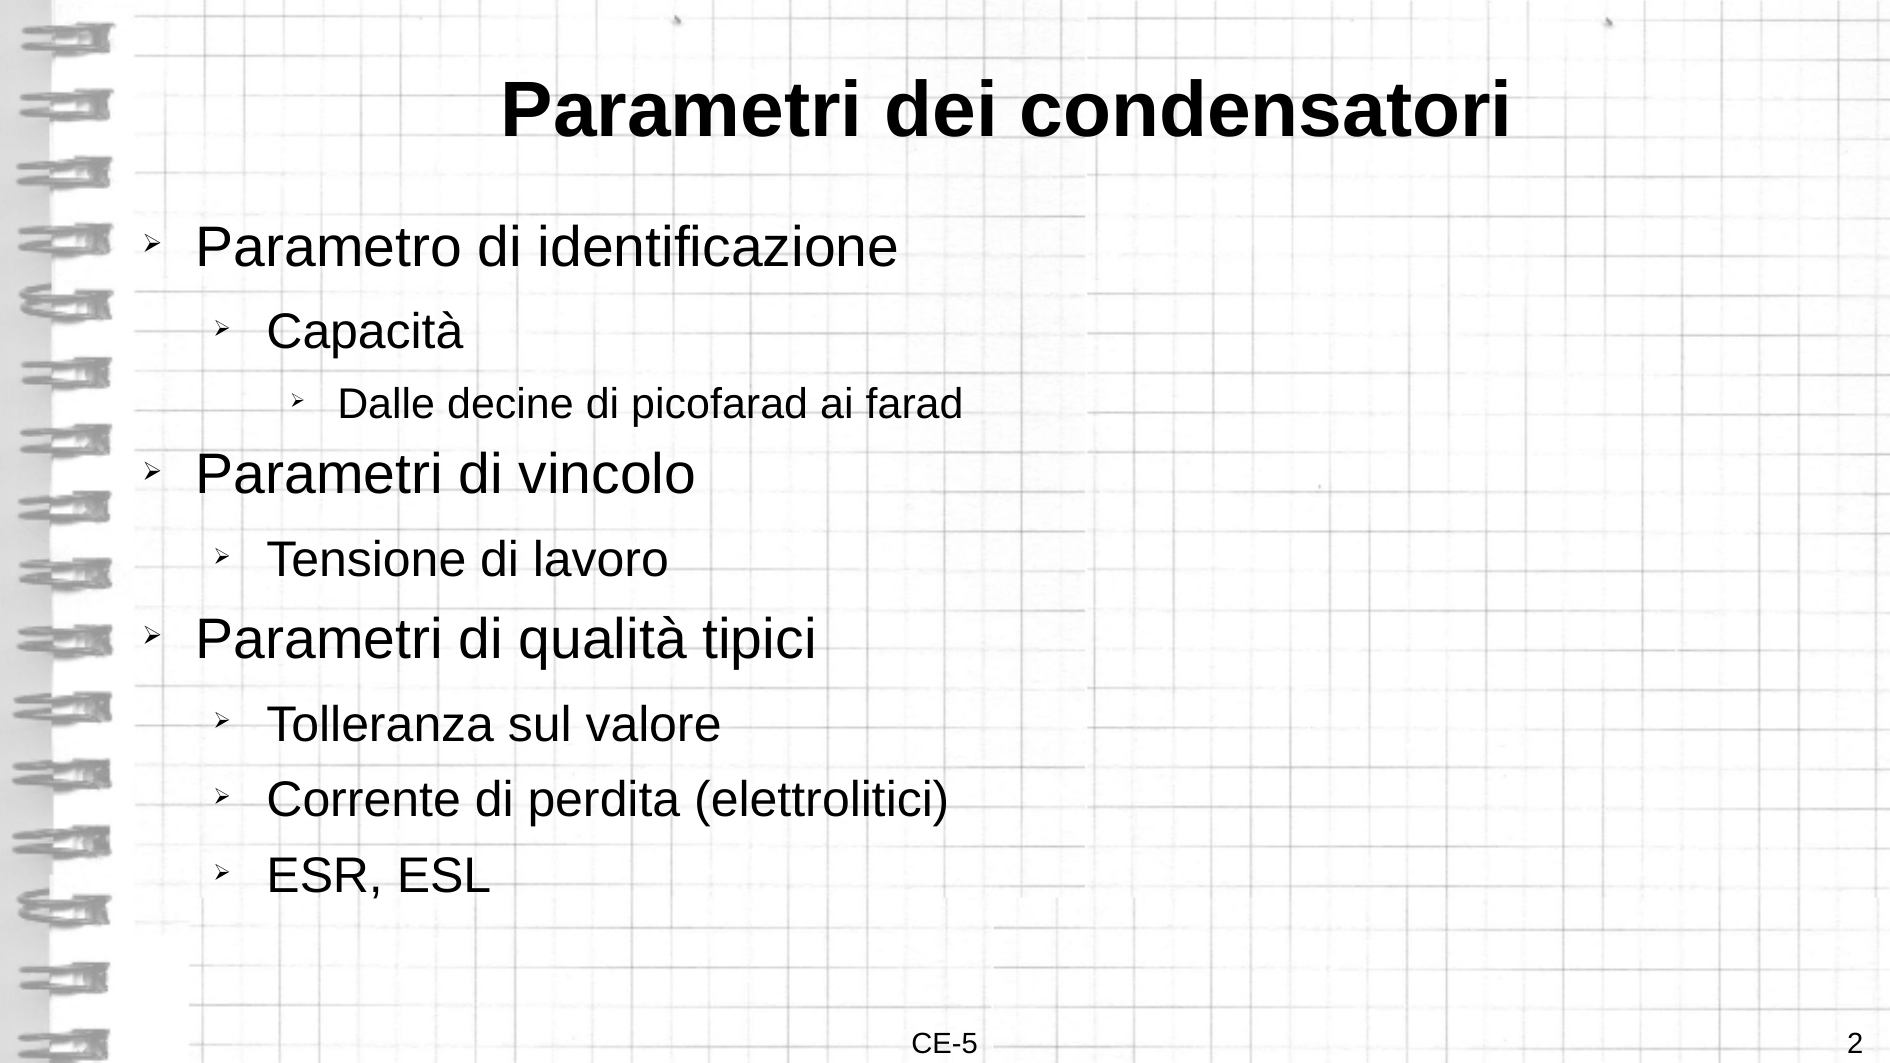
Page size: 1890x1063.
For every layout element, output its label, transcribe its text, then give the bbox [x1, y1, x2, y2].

picture [0, 0, 1890, 1063]
list Parametro di identificazione Capacità Dalle decine di picofarad ai farad Parametri di vincolo Tensione di lavoro Parametri di qualità tipici Tolleranza sul valore Corrente di perdita (elettrolitici) ESR, ESL [124, 214, 1890, 904]
title Parametri dei condensatori [124, 20, 1890, 198]
